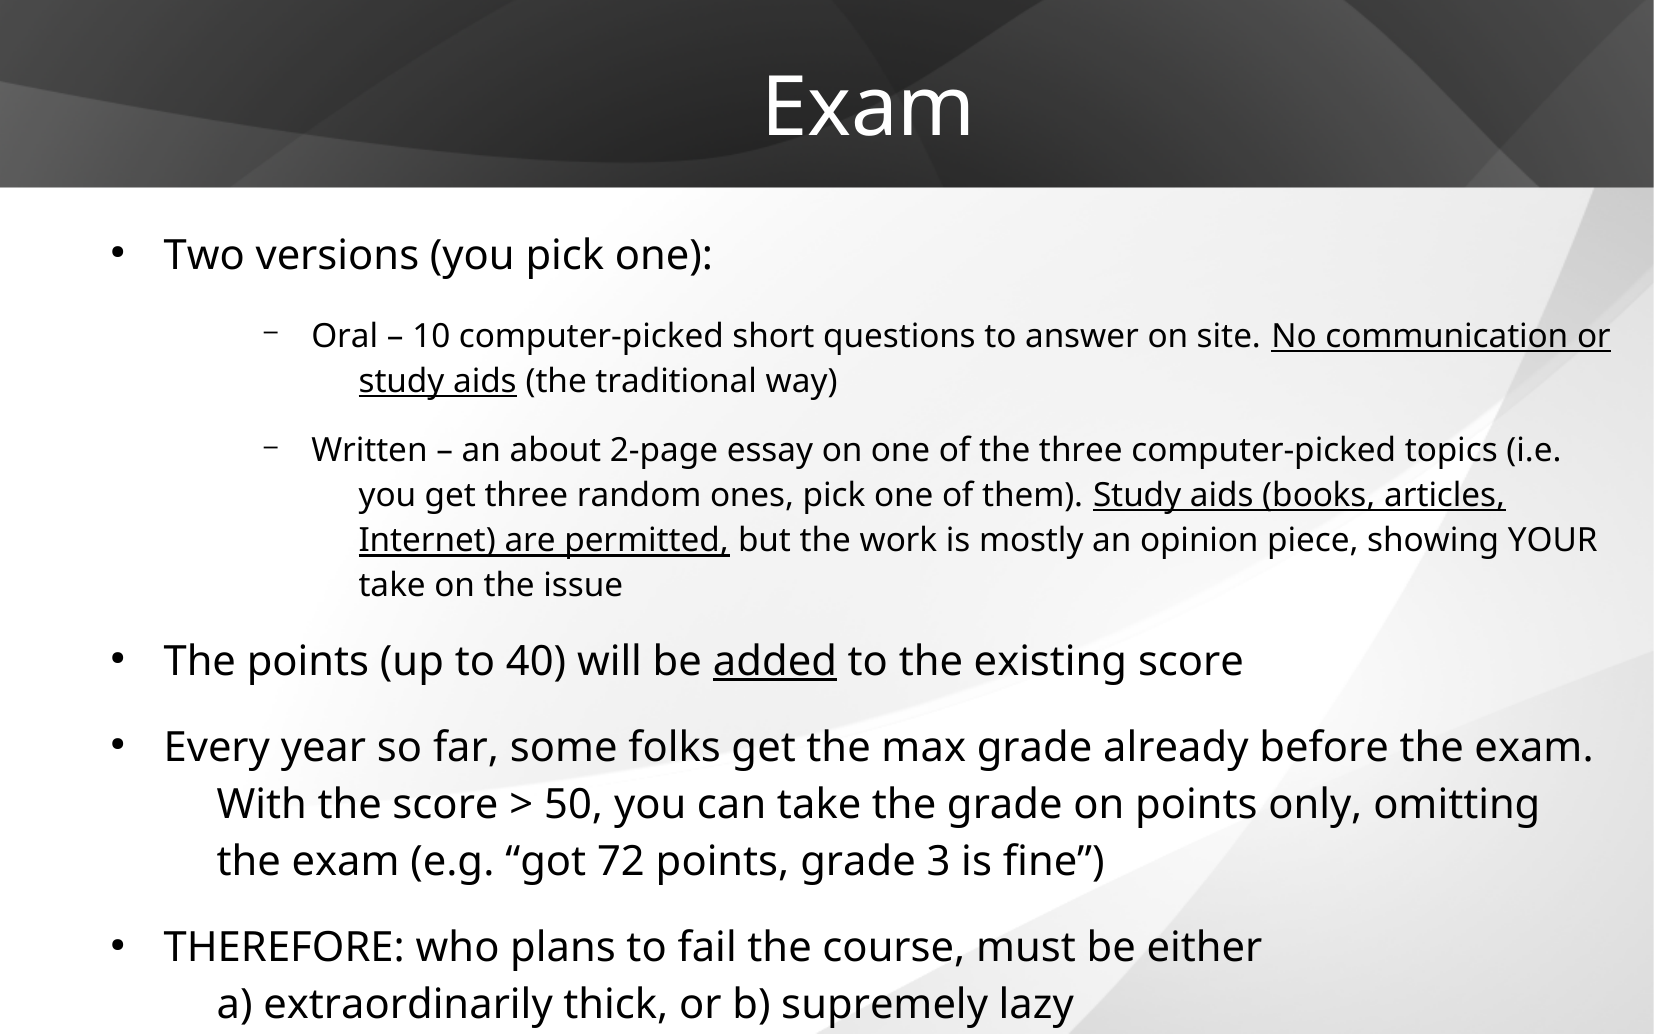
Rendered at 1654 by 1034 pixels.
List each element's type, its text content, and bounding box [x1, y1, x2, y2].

title Exam [124, 0, 1613, 208]
picture [0, 0, 1654, 1034]
list Two versions (you pick one): Oral – 10 computer-picked short questions to answer on site. No communication or study aids (the traditional way) Written – an about 2-page essay on one of the three computer-picked topics (i.e. you get three random ones, pick one of them). Study aids (books, articles, Internet) are permitted, but the work is mostly an opinion piece, showing YOUR take on the issue The points (up to 40) will be added to the existing score Every year so far, some folks get the max grade already before the exam. With the score > 50, you can take the grade on points only, omitting the exam (e.g. “got 72 points, grade 3 is fine”) THEREFORE: who plans to fail the course, must be either a) extraordinarily thick, or b) supremely lazy [75, 225, 1613, 1013]
